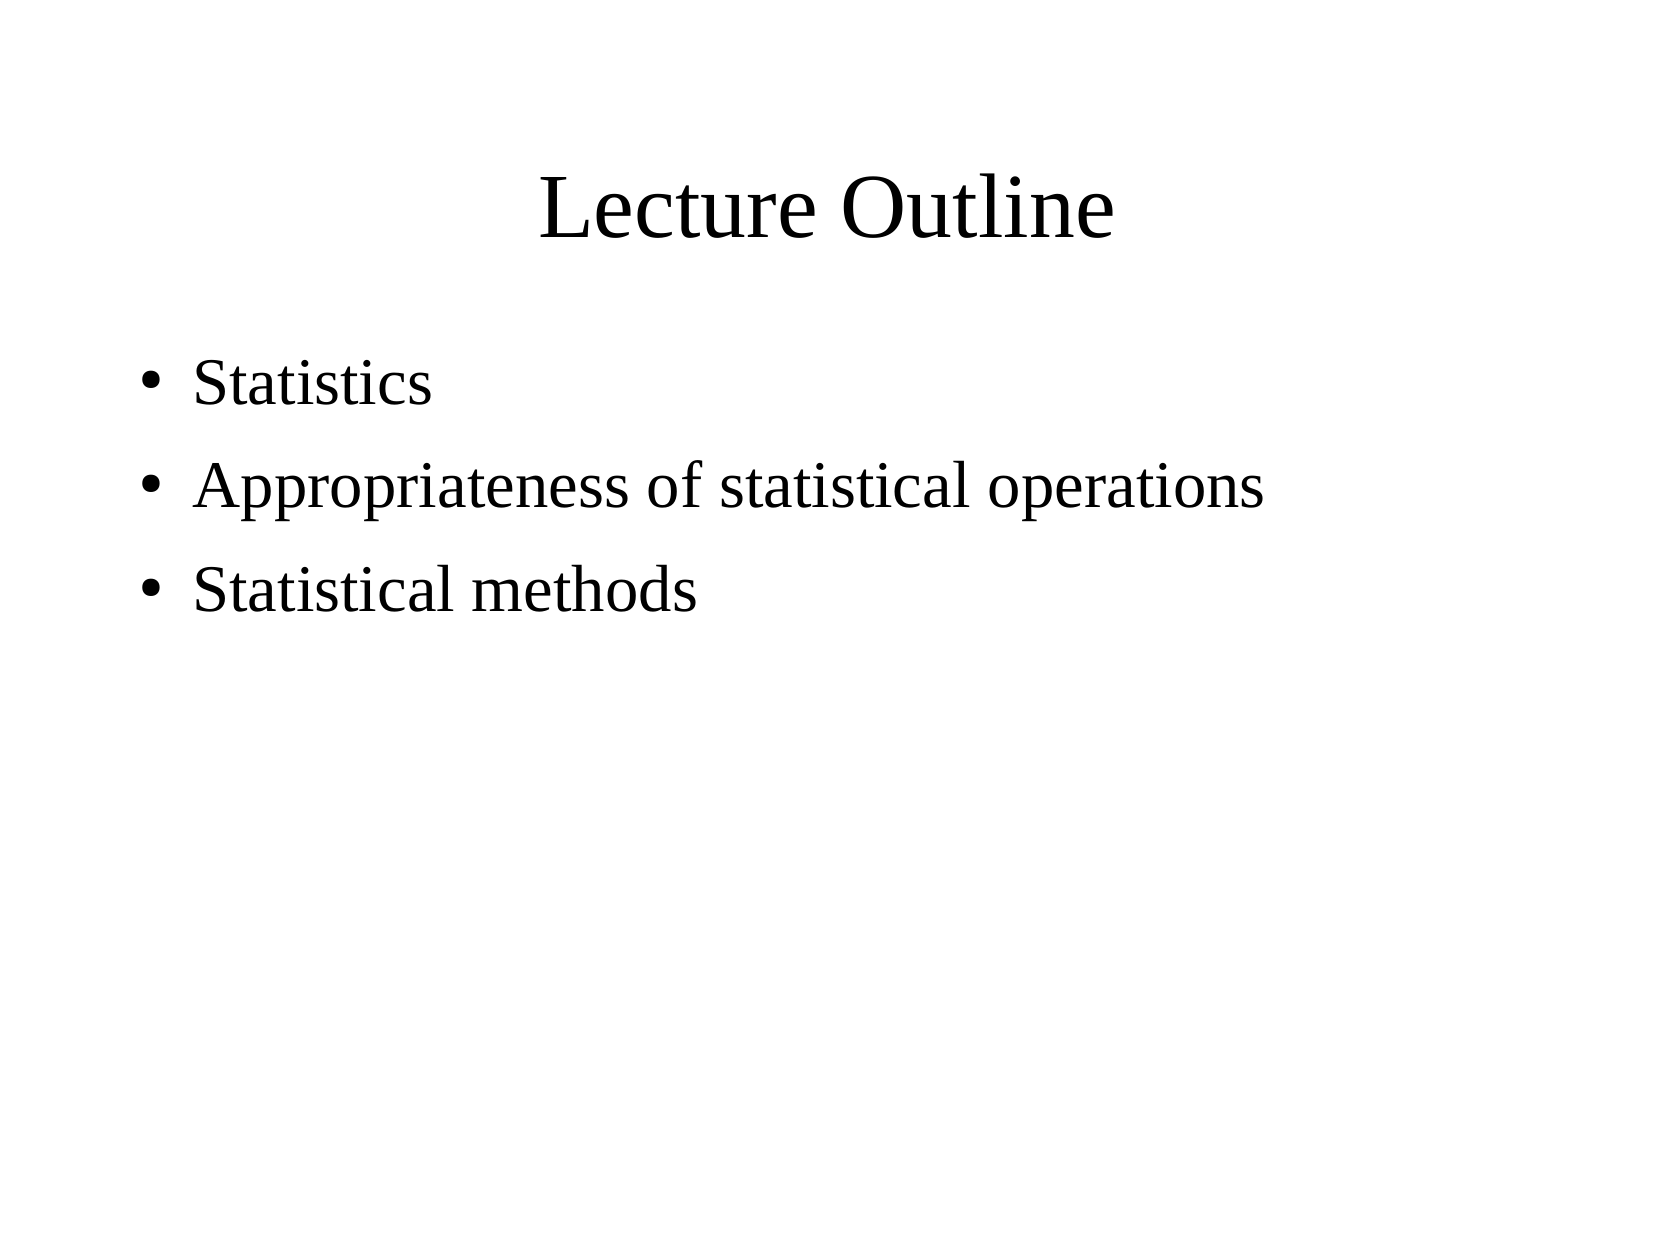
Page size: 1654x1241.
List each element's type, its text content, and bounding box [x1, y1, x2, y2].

list Statistics Appropriateness of statistical operations Statistical methods [121, 344, 1534, 1127]
title Lecture Outline [121, 102, 1534, 311]
